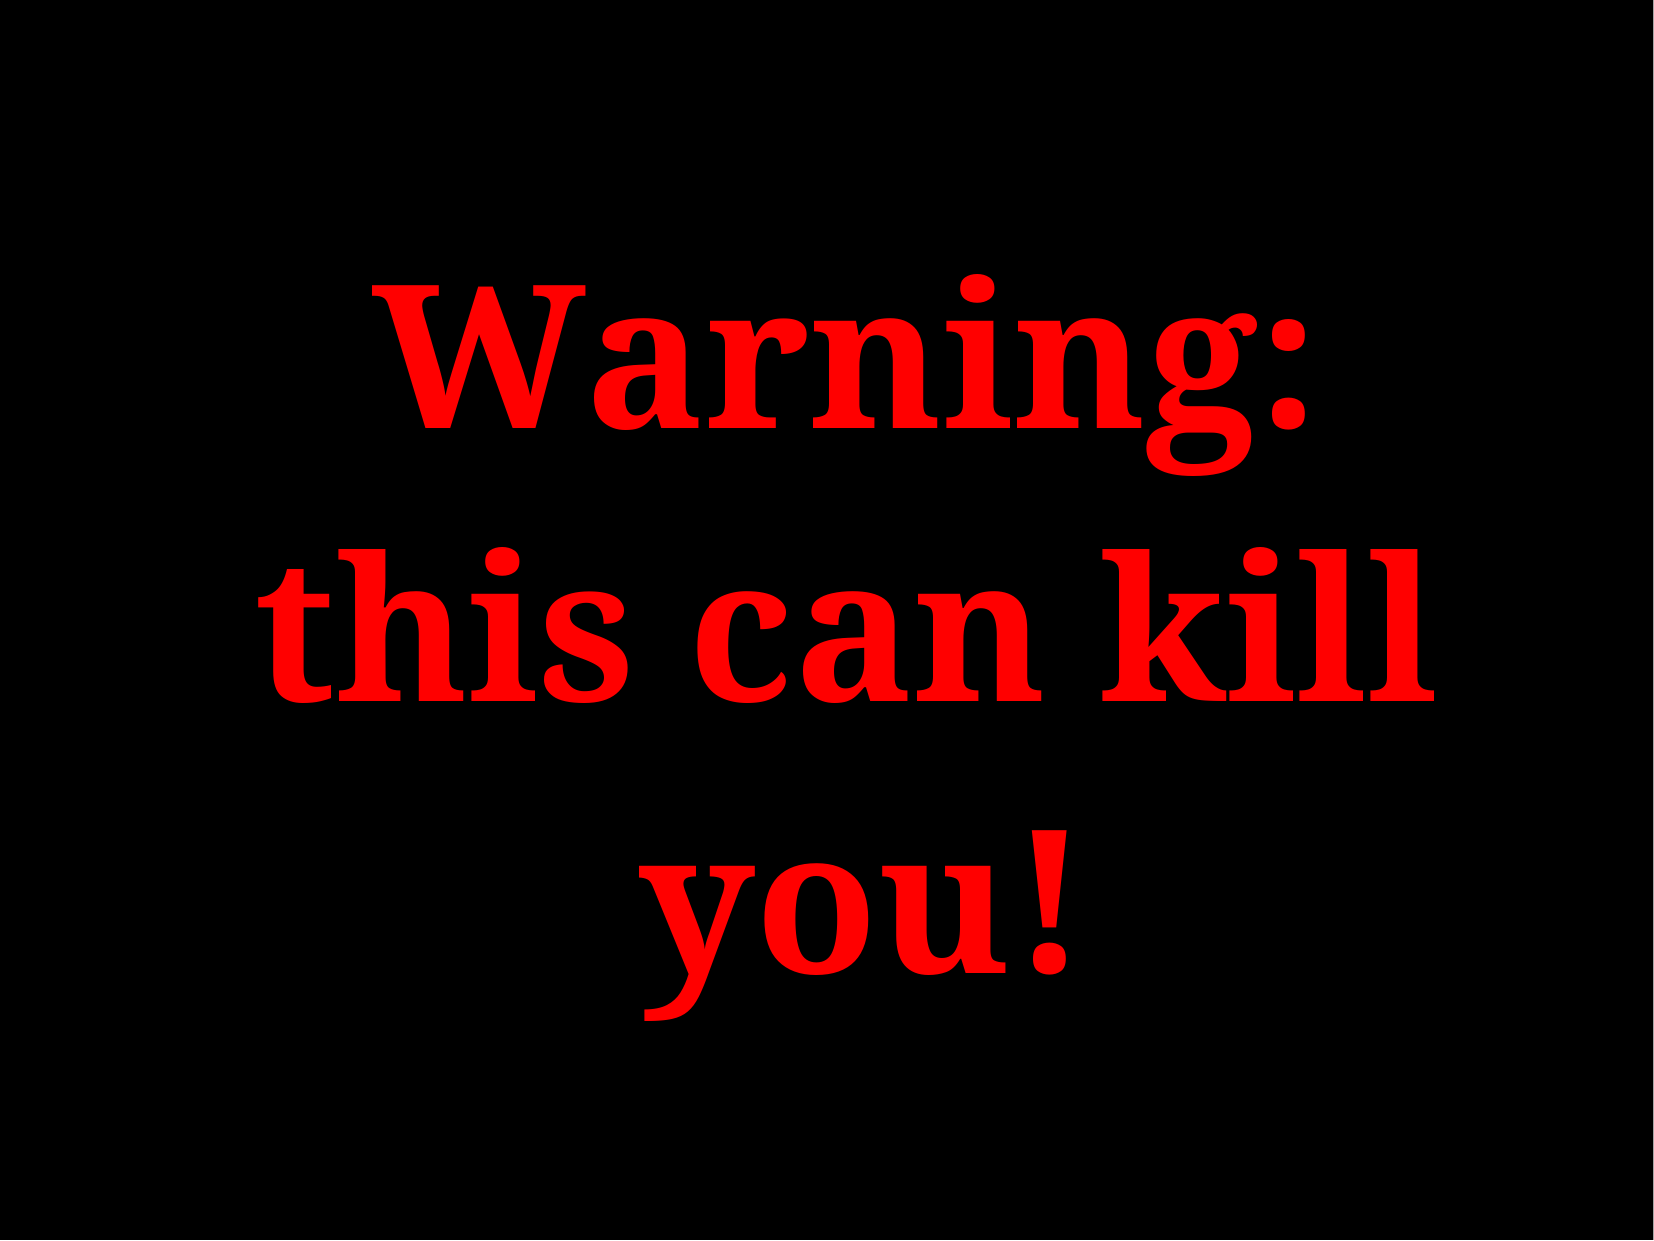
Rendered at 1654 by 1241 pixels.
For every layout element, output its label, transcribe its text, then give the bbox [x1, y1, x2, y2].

subtitle Warning: this can kill you! [35, 35, 1622, 1213]
